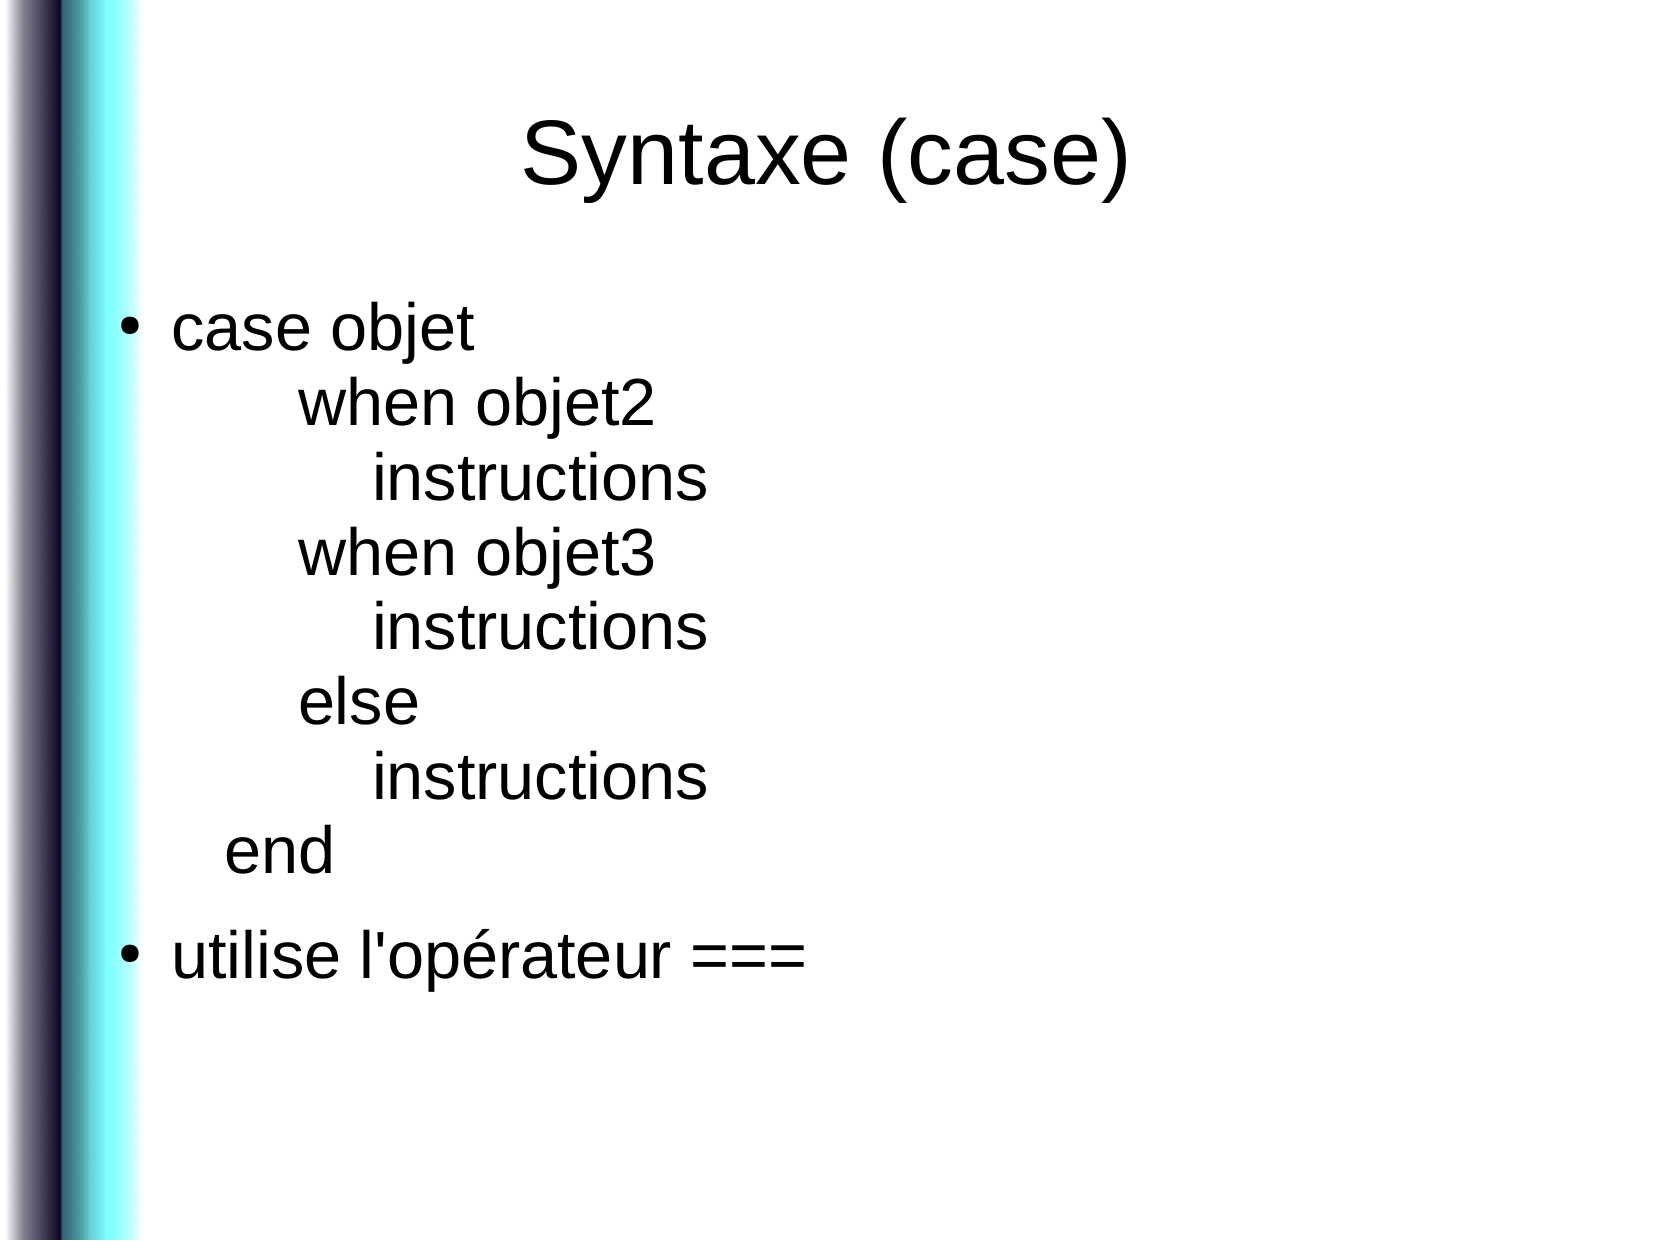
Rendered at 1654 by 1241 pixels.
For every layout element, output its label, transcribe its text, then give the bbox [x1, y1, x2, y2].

picture [0, 0, 1654, 1240]
title Syntaxe (case) [82, 49, 1571, 257]
list case objet when objet2 instructions when objet3 instructions else instructions end utilise l'opérateur === [82, 290, 1571, 1109]
